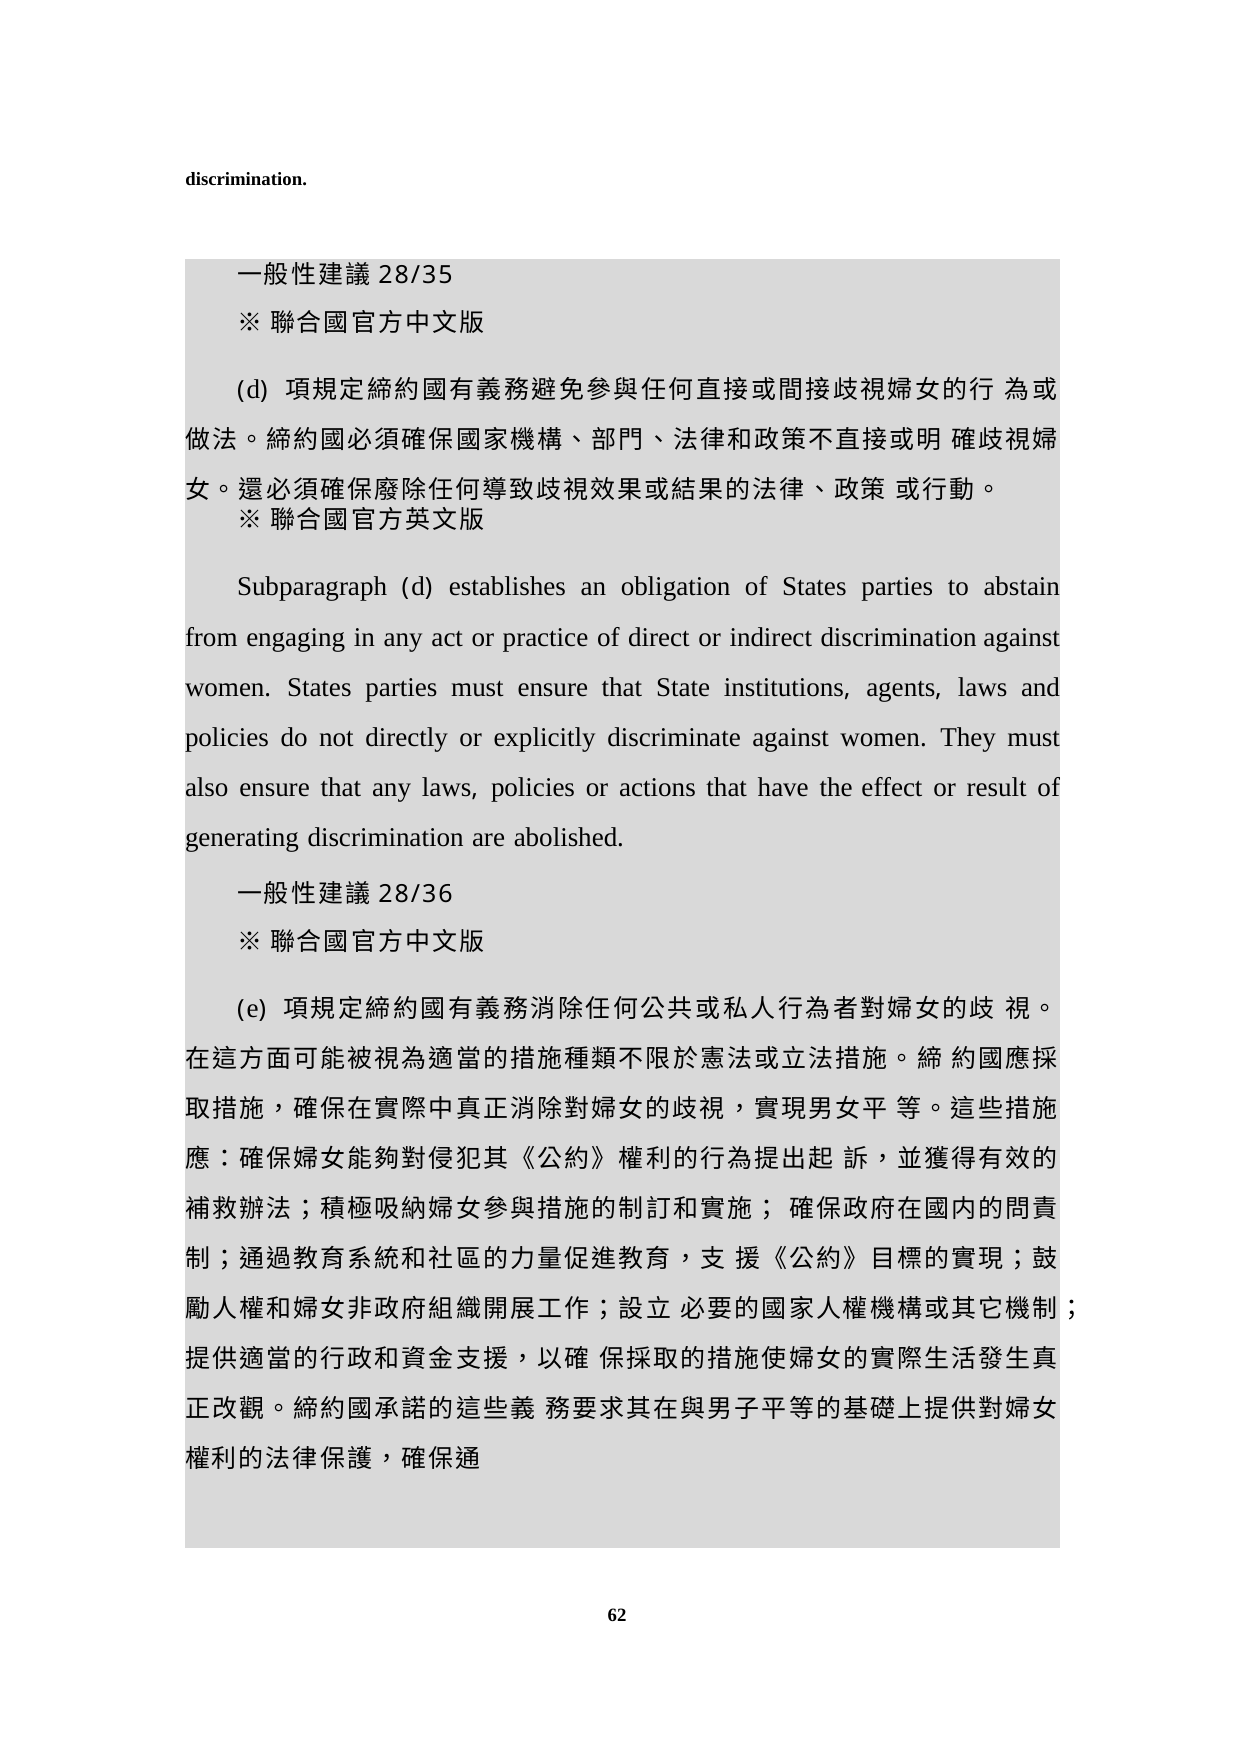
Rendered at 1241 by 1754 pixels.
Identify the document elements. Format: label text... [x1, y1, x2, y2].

text_box discrimination. [185, 166, 364, 193]
text_box 62 [607, 1603, 632, 1623]
text_box 一般性建議28/35 ※聯合國官方中文版 (d) 項規定締約國有義務避免參與任何直接或間接歧視婦女的行 為或做法。締約國必須確保國家機構、部門、法律和政策不直接或明 確歧視婦女。還必須確保廢除任何導致歧視效果或結果的法律、政策 或行動。 ※聯合國官方英文版 Subparagraph (d) establishes an obligation of States parties to abstain from engaging in any act or practice of direct or indirect discrimination against women. States parties must ensure that State institutions, agents, laws and policies do not directly or explicitly discriminate against women. They must also ensure that any laws, policies or actions that have the effect or result of generating discrimination are abolished. 一般性建議28/36 ※聯合國官方中文版 (e) 項規定締約國有義務消除任何公共或私人行為者對婦女的歧 視。在這方面可能被視為適當的措施種類不限於憲法或立法措施。締 約國應採取措施，確保在實際中真正消除對婦女的歧視，實現男女平 等。這些措施應：確保婦女能夠對侵犯其《公約》權利的行為提出起 訴，並獲得有效的補救辦法；積極吸納婦女參與措施的制訂和實施； 確保政府在國内的問責制；通過教育系統和社區的力量促進教育，支 援《公約》目標的實現；鼓勵人權和婦女非政府組織開展工作；設立 必要的國家人權機構或其它機制；提供適當的行政和資金支援，以確 保採取的措施使婦女的實際生活發生真正改觀。締約國承諾的這些義 務要求其在與男子平等的基礎上提供對婦女權利的法律保護，確保通 [185, 259, 1060, 1548]
